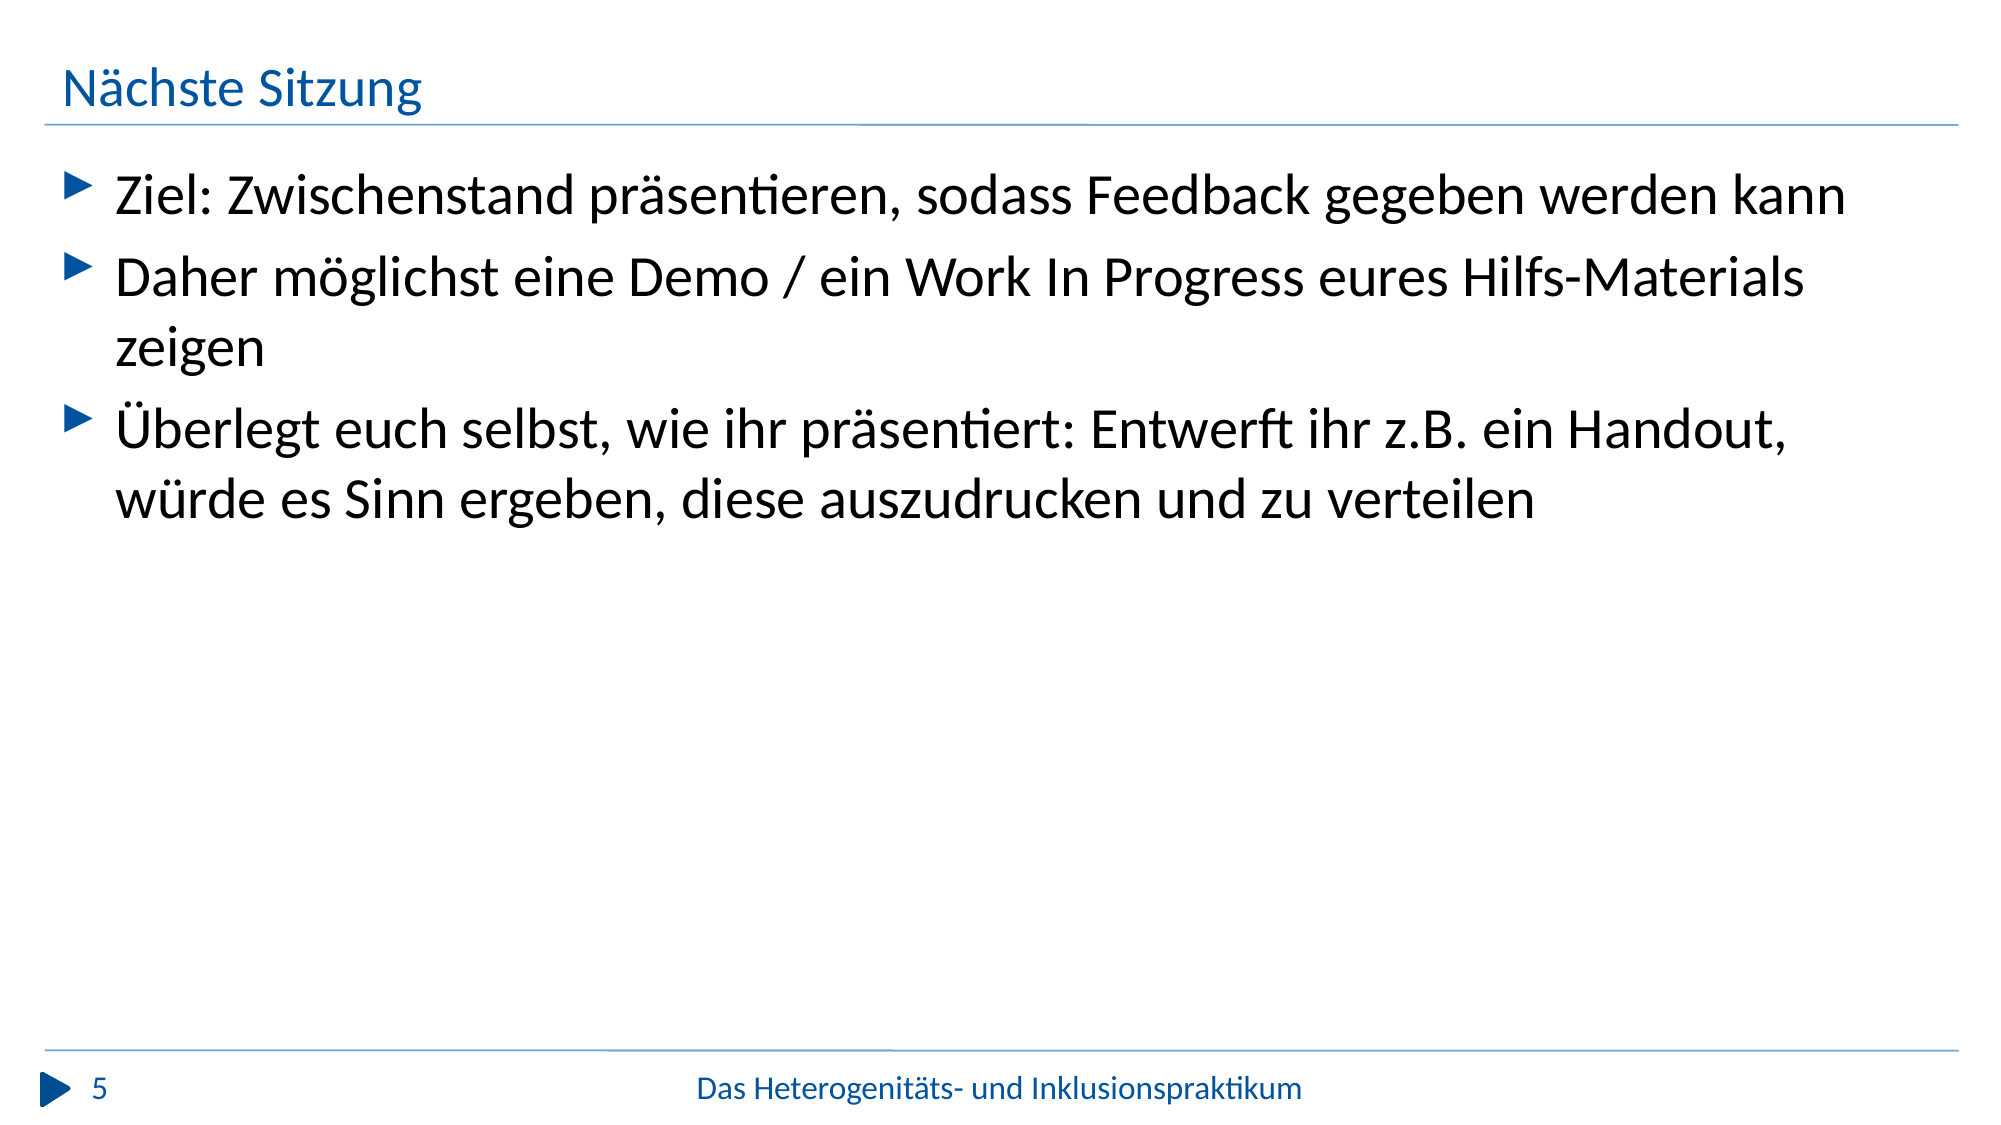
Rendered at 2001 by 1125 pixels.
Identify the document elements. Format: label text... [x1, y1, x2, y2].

footer Das Heterogenitäts- und Inklusionspraktikum [488, 1058, 1512, 1119]
title Nächste Sitzung [47, 42, 1959, 125]
list Ziel: Zwischenstand präsentieren, sodass Feedback gegeben werden kann Daher möglichst eine Demo / ein Work In Progress eures Hilfs-Materials zeigen Überlegt euch selbst, wie ihr präsentiert: Entwerft ihr z.B. ein Handout, würde es Sinn ergeben, diese auszudrucken und zu verteilen [44, 149, 1959, 1035]
